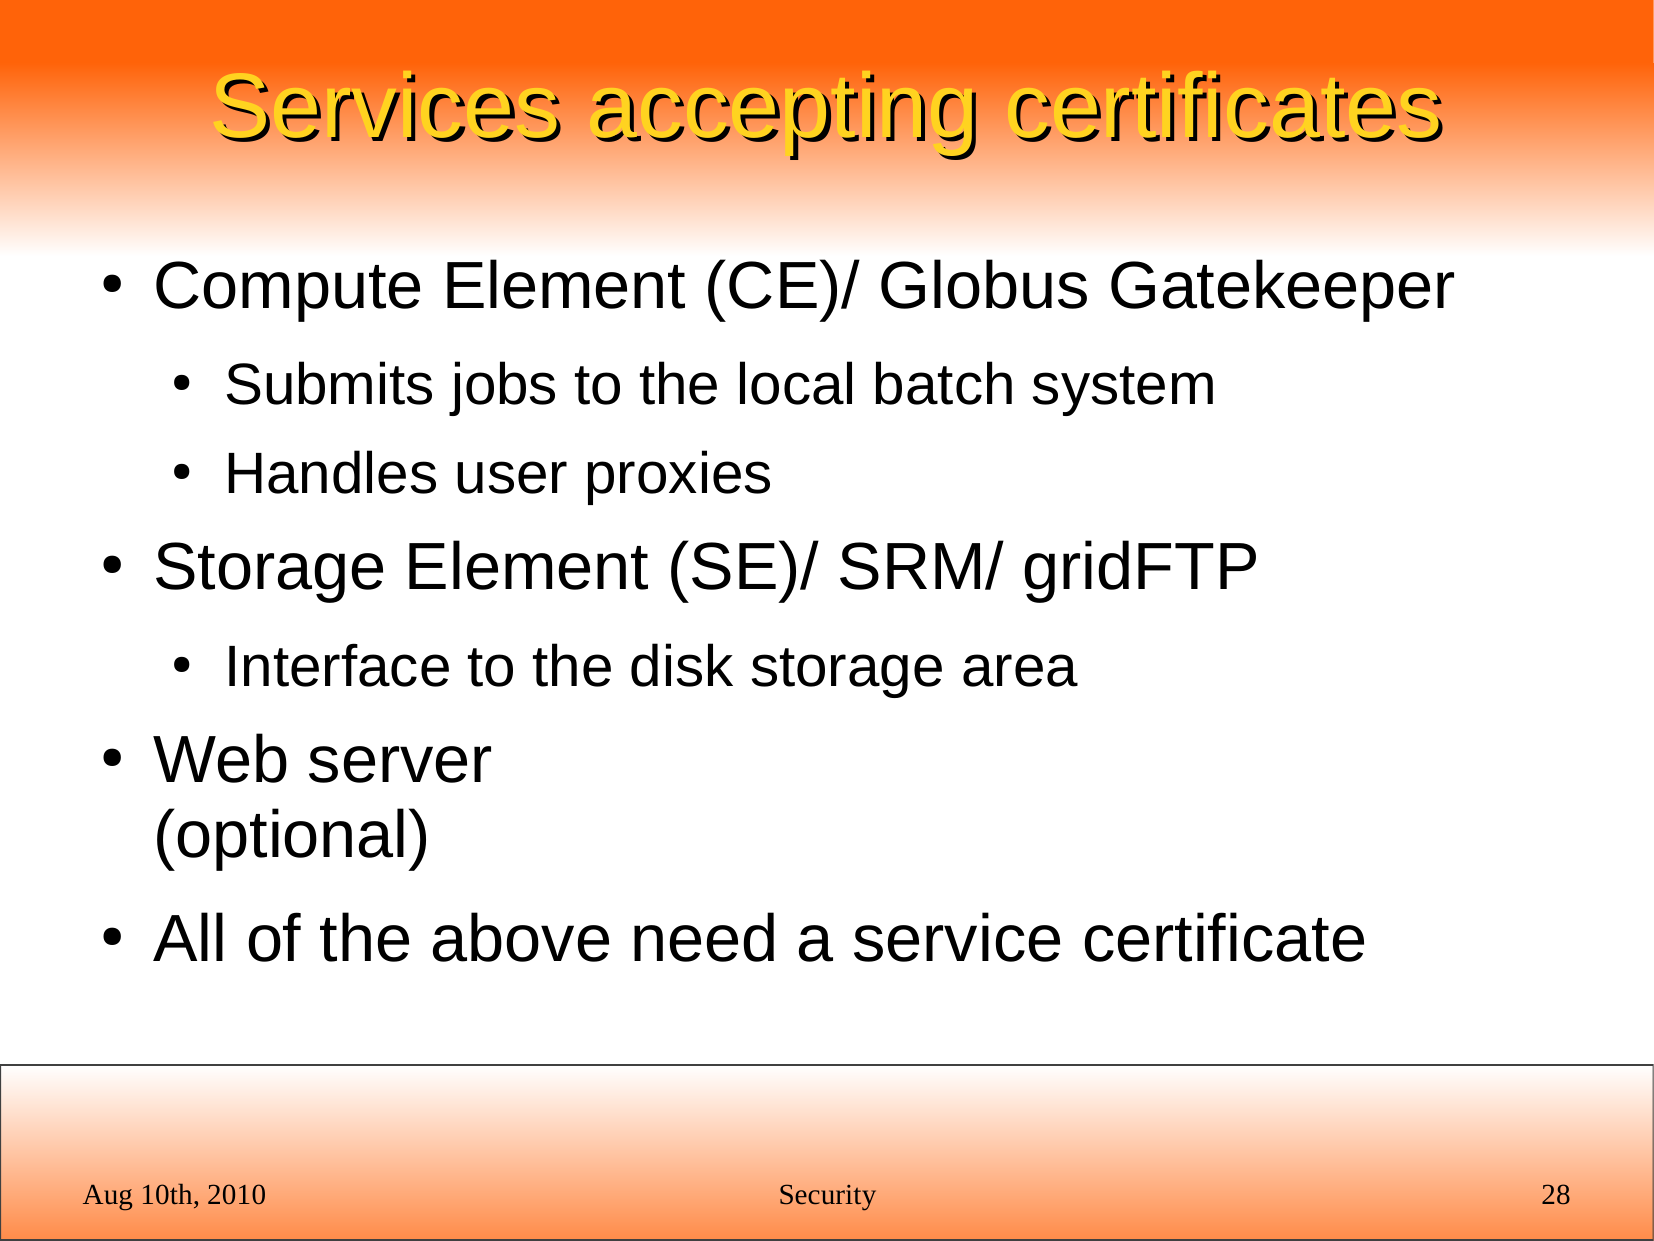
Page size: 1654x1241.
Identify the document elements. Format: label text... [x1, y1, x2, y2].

list Compute Element (CE)/ Globus Gatekeeper Submits jobs to the local batch system Handles user proxies Storage Element (SE)/ SRM/ gridFTP Interface to the disk storage area Web server (optional) All of the above need a service certificate [82, 247, 1571, 1067]
title Services accepting certificates [82, 9, 1571, 202]
